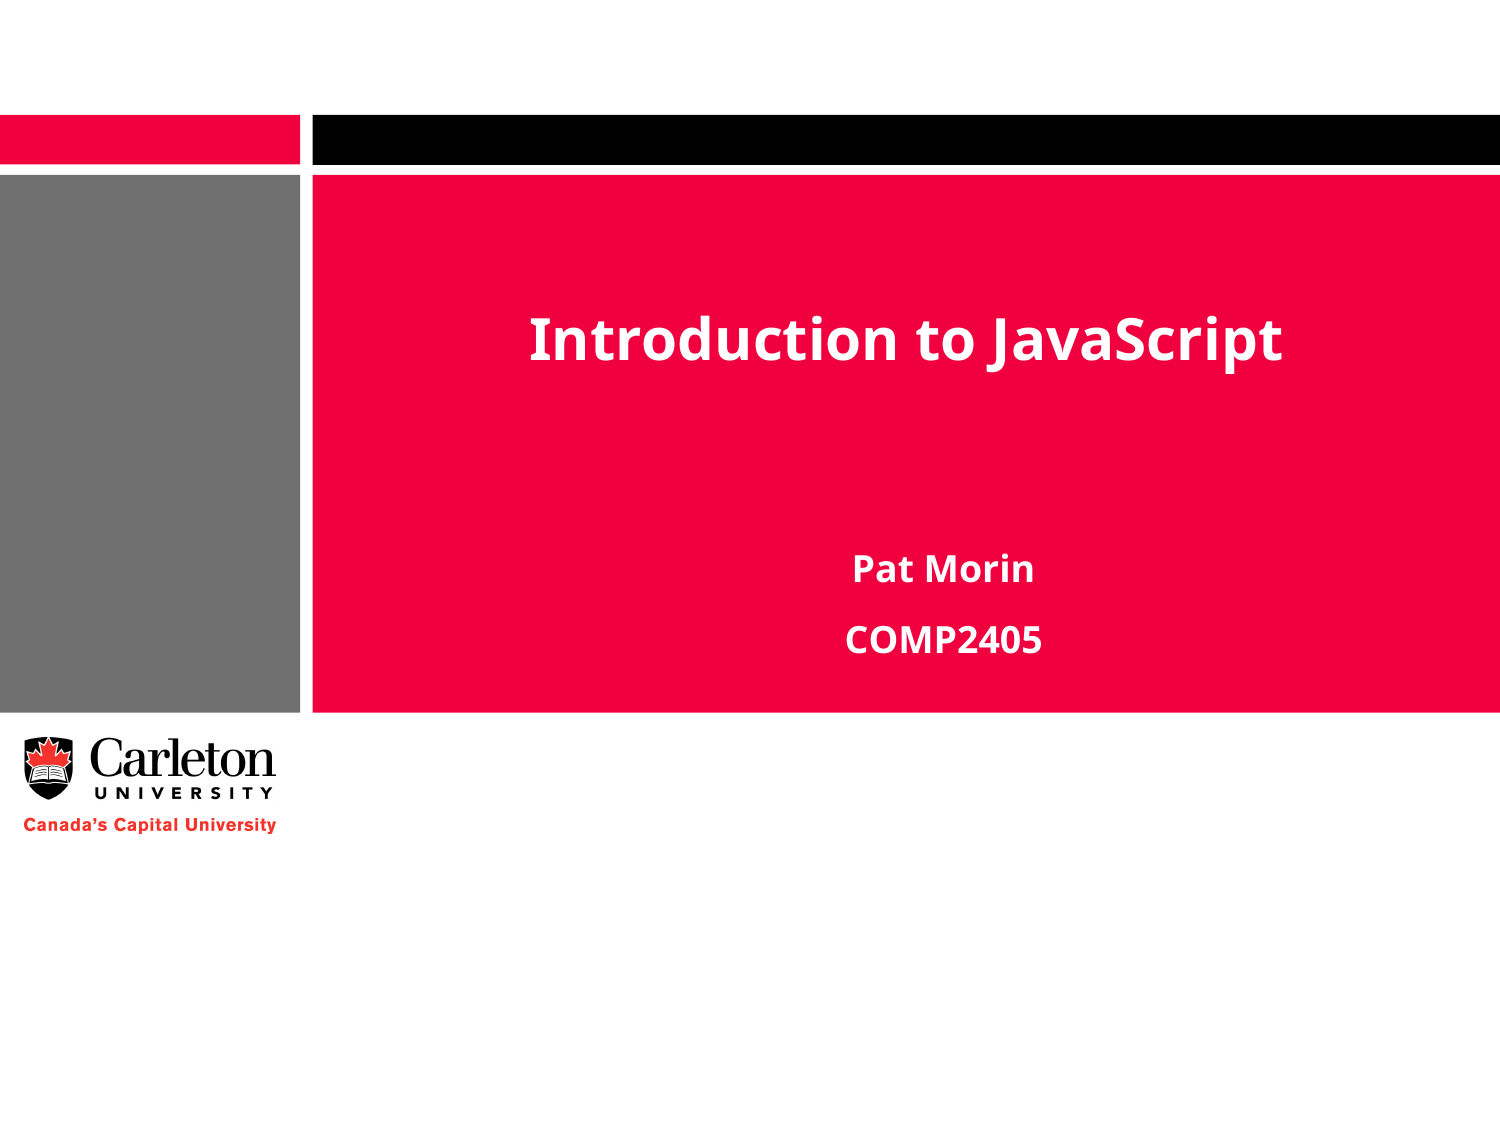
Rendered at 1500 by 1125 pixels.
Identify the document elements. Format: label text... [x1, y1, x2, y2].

subtitle Pat Morin COMP2405 [312, 524, 1500, 716]
title Introduction to JavaScript [312, 174, 1500, 501]
picture [24, 737, 276, 834]
